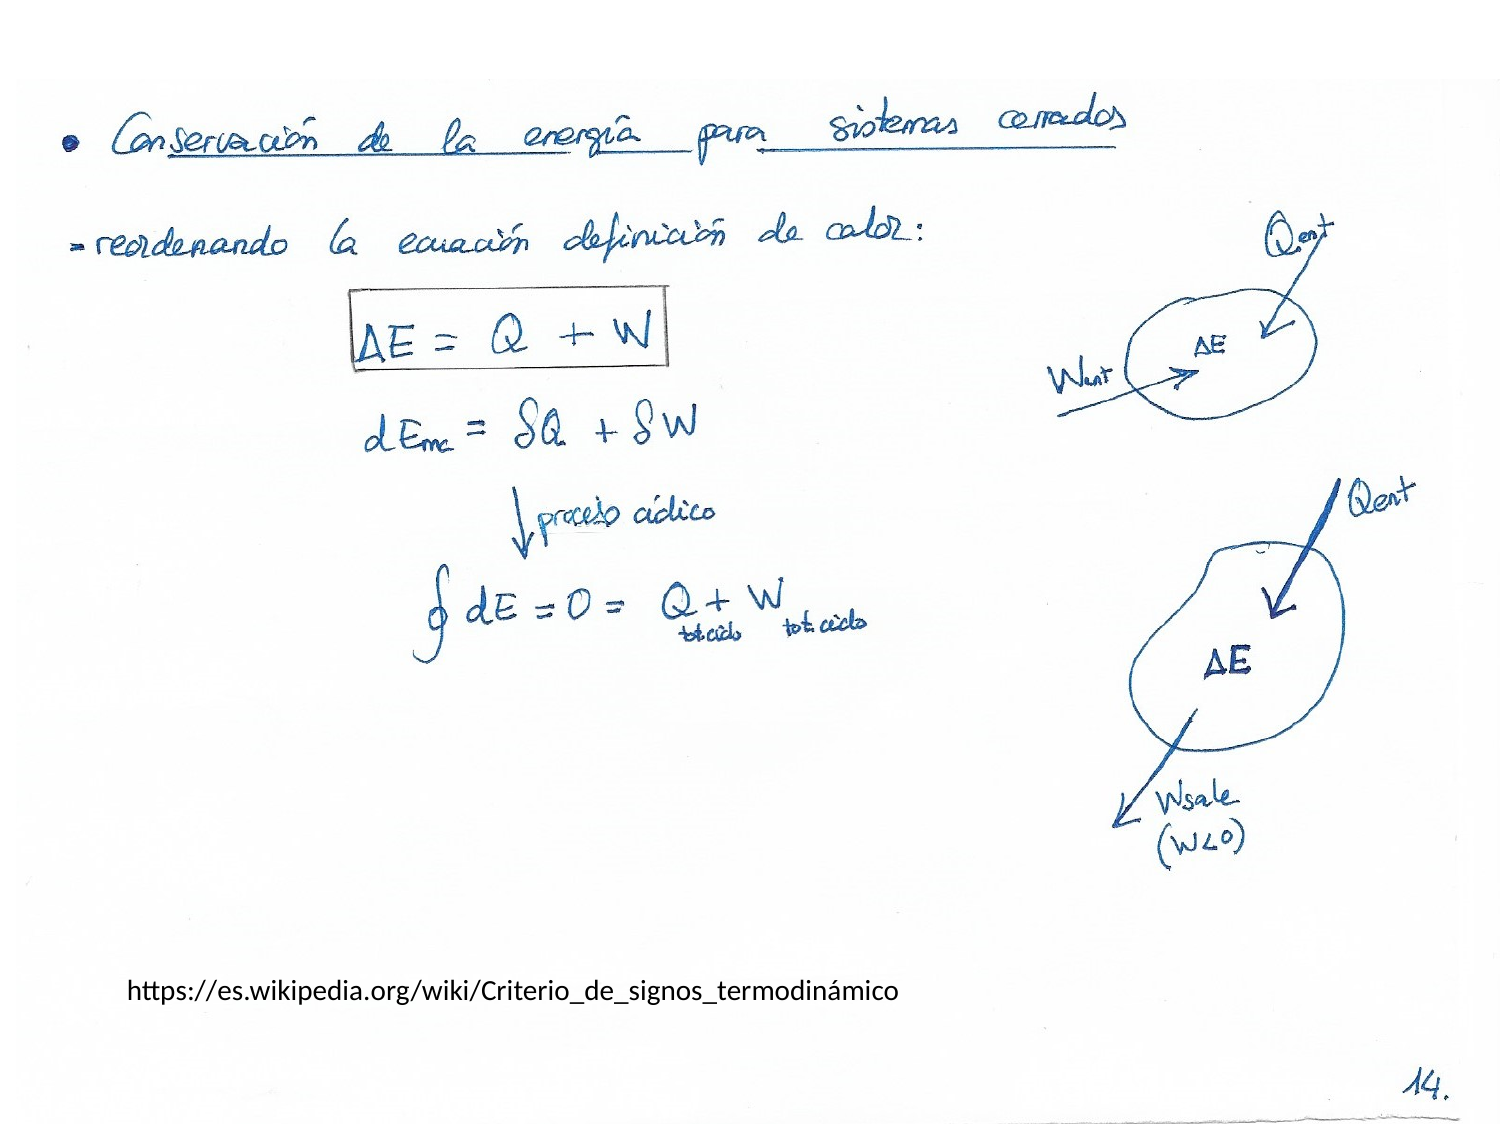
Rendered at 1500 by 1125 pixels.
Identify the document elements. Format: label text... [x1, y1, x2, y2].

text_box https://es.wikipedia.org/wiki/Criterio_de_signos_termodinámico [112, 964, 1282, 1014]
picture [16, 79, 1500, 1124]
